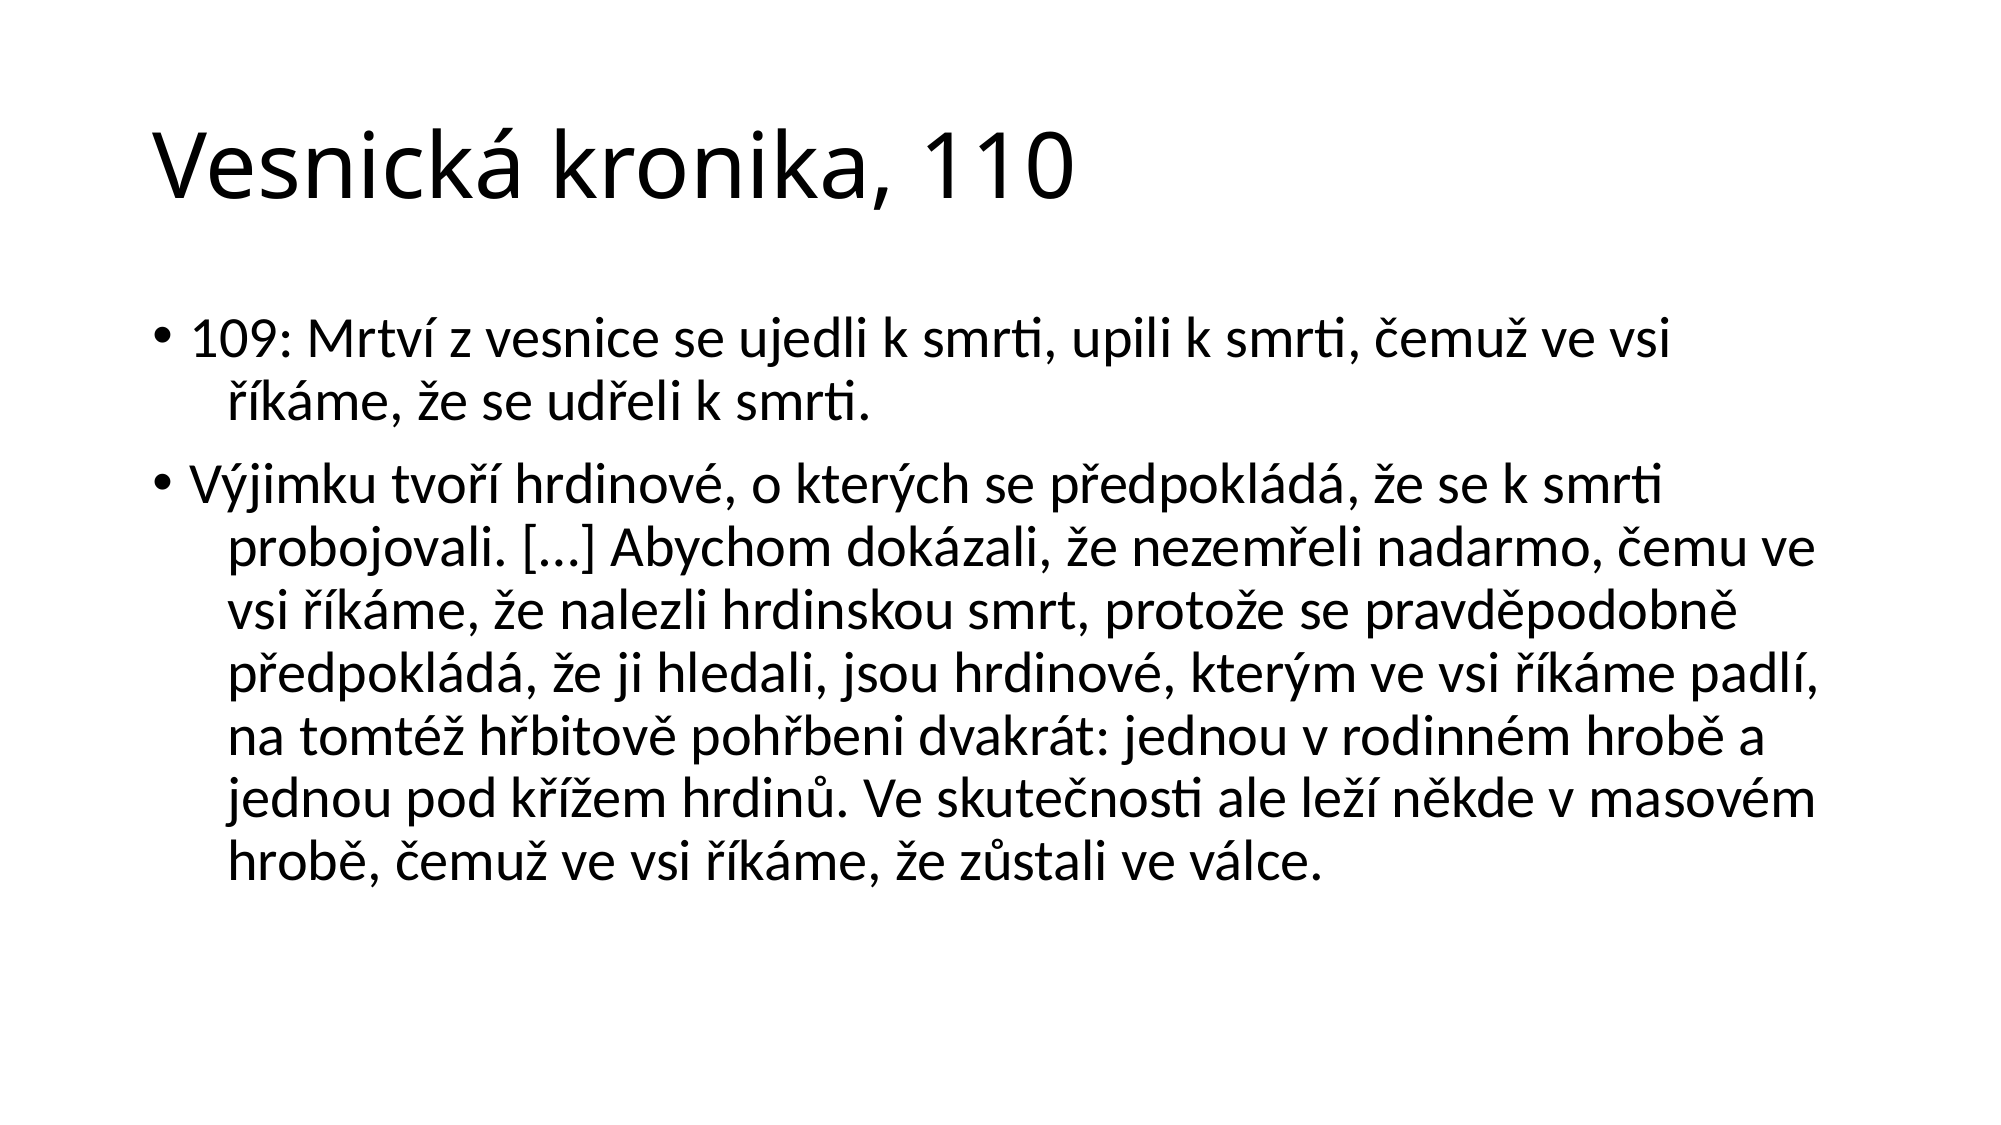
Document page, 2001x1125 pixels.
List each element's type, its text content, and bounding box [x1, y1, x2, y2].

list 109: Mrtví z vesnice se ujedli k smrti, upili k smrti, čemuž ve vsi říkáme, že se udřeli k smrti. Výjimku tvoří hrdinové, o kterých se předpokládá, že se k smrti probojovali. […] Abychom dokázali, že nezemřeli nadarmo, čemu ve vsi říkáme, že nalezli hrdinskou smrt, protože se pravděpodobně předpokládá, že ji hledali, jsou hrdinové, kterým ve vsi říkáme padlí, na tomtéž hřbitově pohřbeni dvakrát: jednou v rodinném hrobě a jednou pod křížem hrdinů. Ve skutečnosti ale leží někde v masovém hrobě, čemuž ve vsi říkáme, že zůstali ve válce. [137, 299, 1863, 1014]
title Vesnická kronika, 110 [137, 59, 1863, 278]
